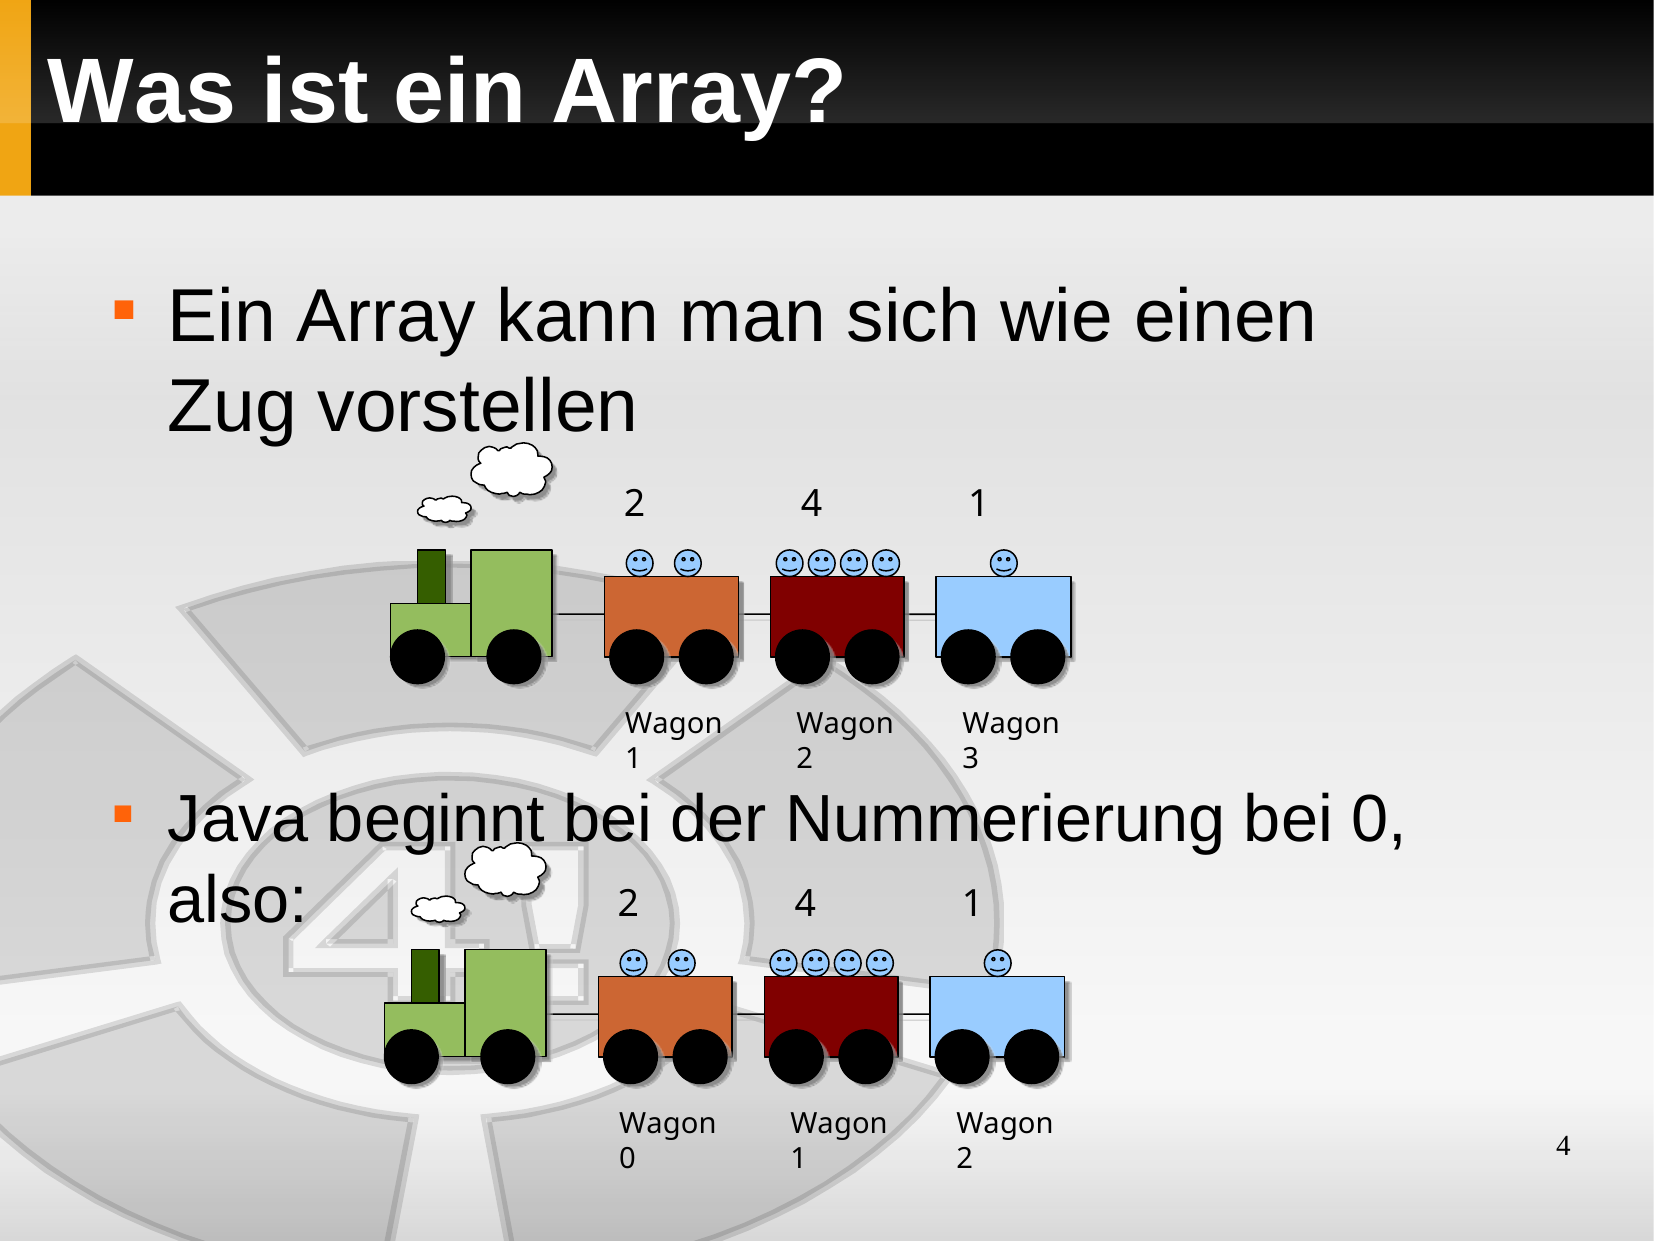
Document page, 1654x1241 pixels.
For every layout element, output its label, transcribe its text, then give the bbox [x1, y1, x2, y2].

text_box Wagon3 [947, 694, 1082, 740]
text_box [930, 949, 1065, 1084]
text_box [384, 949, 546, 1084]
text_box [464, 842, 547, 897]
text_box [936, 624, 1071, 684]
list Ein Array kann man sich wie einen Zug vorstellen [81, 147, 1447, 624]
picture [0, 0, 1654, 1241]
text_box Wagon1 [610, 694, 745, 740]
text_box [770, 624, 905, 684]
text_box Wagon1 [775, 1094, 910, 1140]
text_box Wagon2 [941, 1094, 1076, 1140]
text_box Wagon2 [781, 694, 916, 740]
text_box [411, 896, 465, 923]
text_box [764, 949, 898, 1084]
text_box [390, 624, 553, 684]
text_box Wagon0 [604, 1094, 739, 1140]
list Java beginnt bei der Nummerierung bei 0, also: [81, 767, 1447, 1241]
text_box [604, 624, 739, 684]
text_box [598, 949, 733, 1084]
text_box 2 4 1 [604, 869, 1087, 921]
title Was ist ein Array? [0, 23, 1240, 246]
